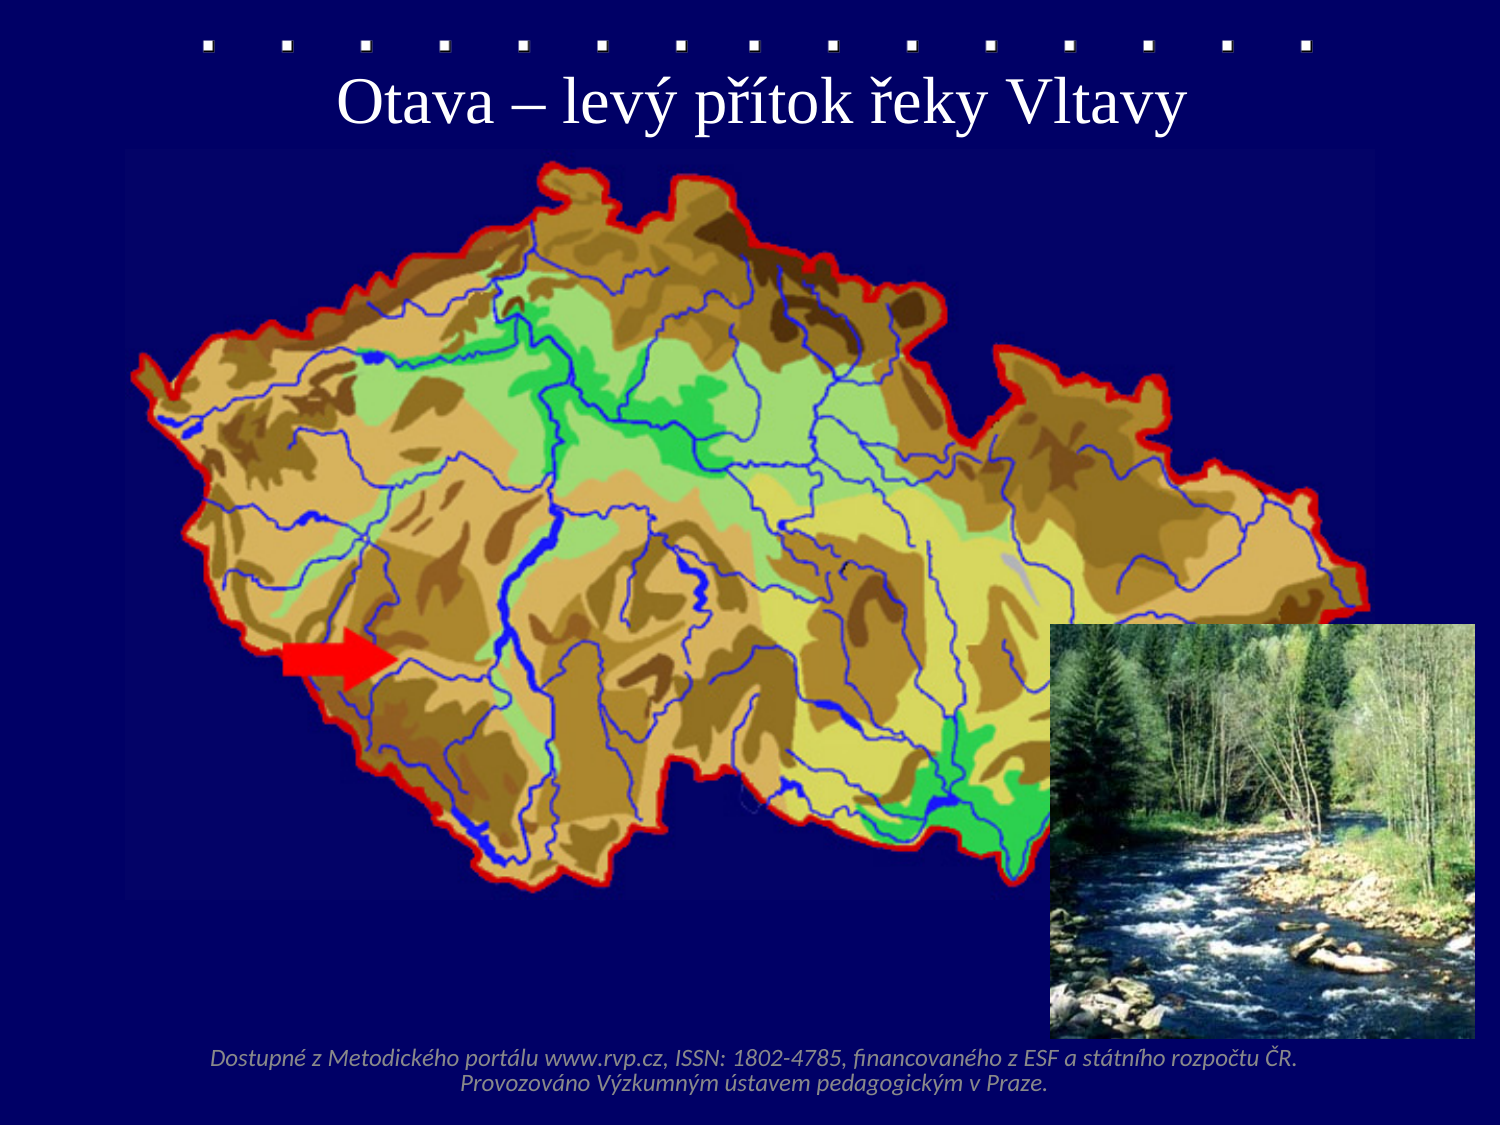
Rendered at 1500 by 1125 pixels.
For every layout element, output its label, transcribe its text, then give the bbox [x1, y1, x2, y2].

picture [200, 37, 1326, 57]
picture [125, 149, 1475, 1039]
text_box Otava – levý přítok řeky Vltavy [212, 62, 1313, 150]
